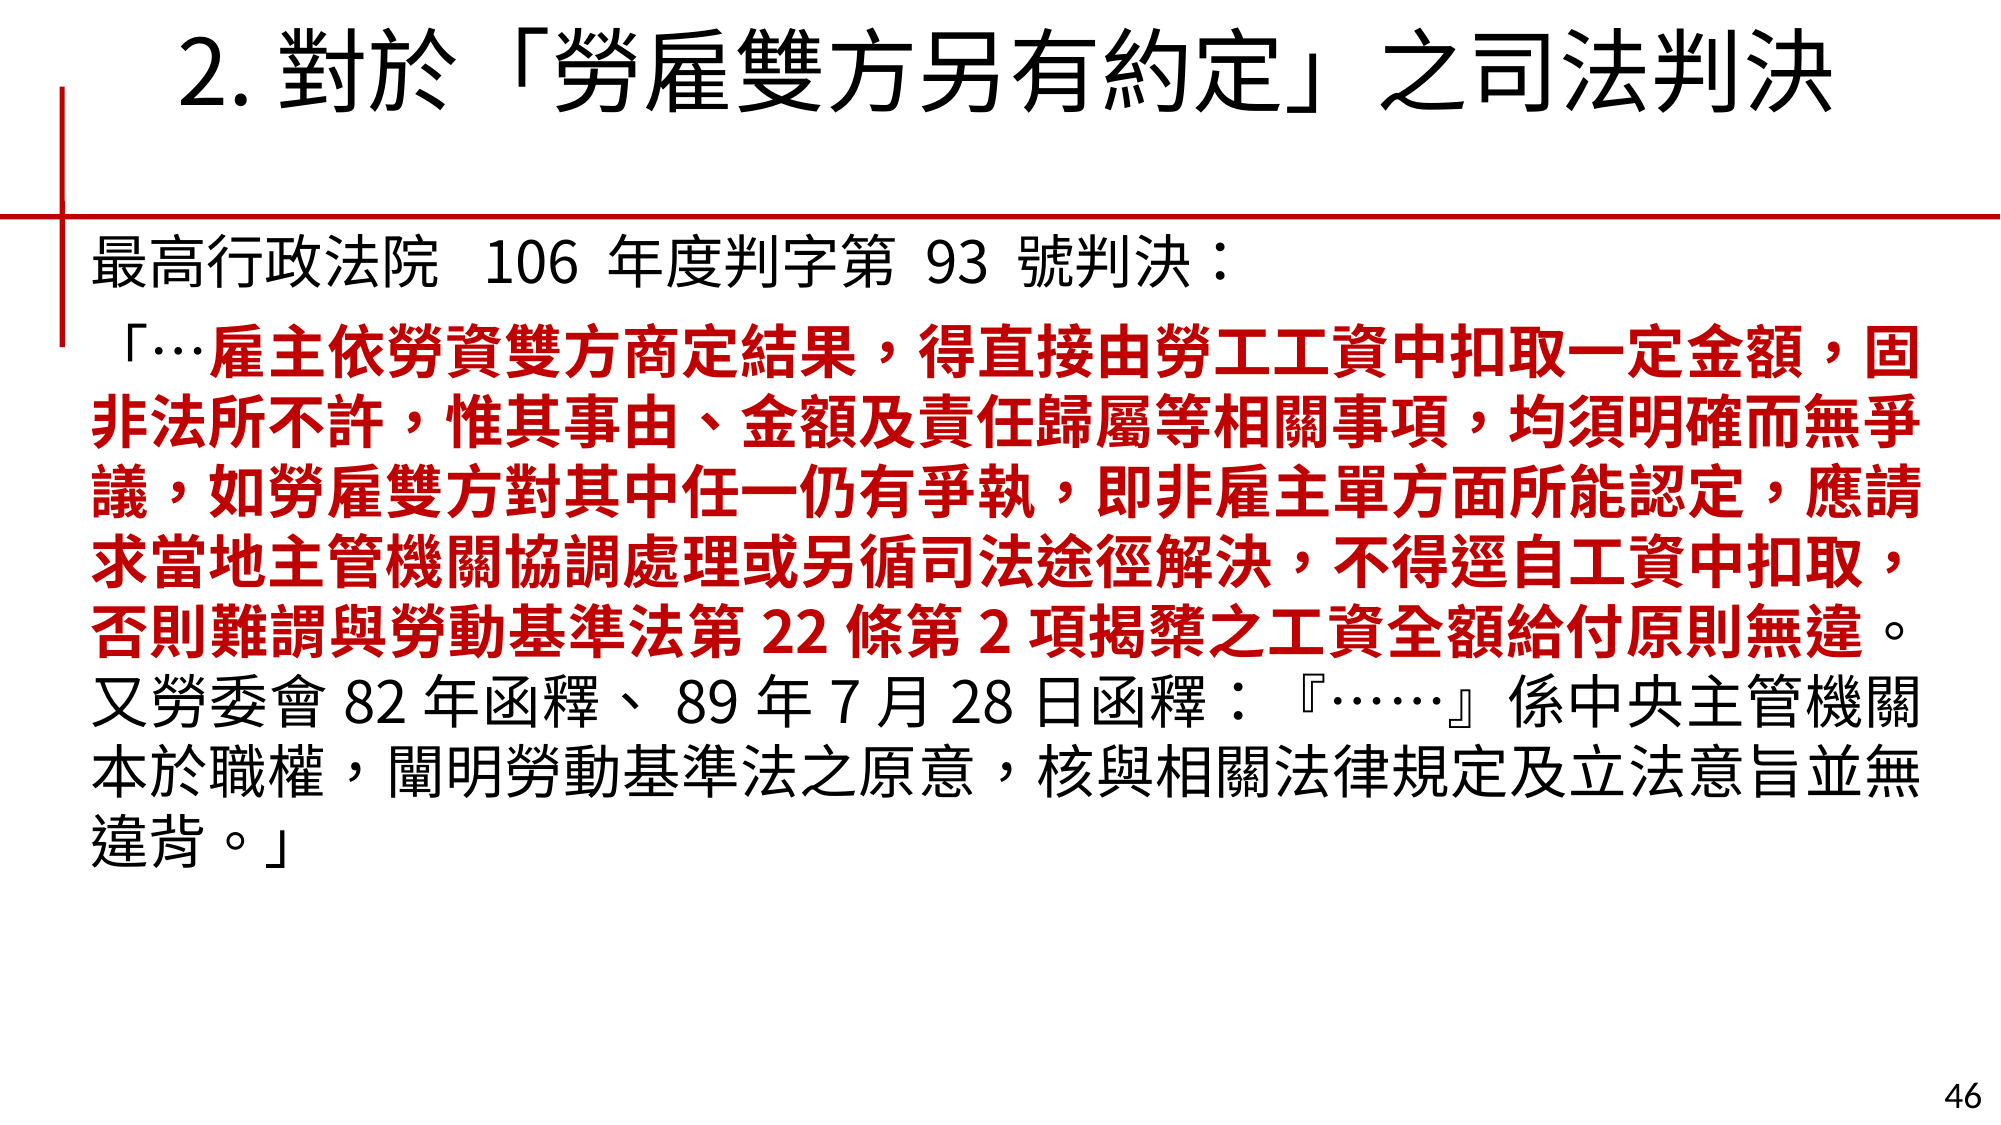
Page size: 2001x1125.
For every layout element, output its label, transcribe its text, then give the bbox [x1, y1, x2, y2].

slide_number <編號> [1701, 1063, 1998, 1118]
list 最高行政法院 106 年度判字第 93 號判決： 「…雇主依勞資雙方商定結果，得直接由勞工工資中扣取一定金額，固非法所不許，惟其事由、金額及責任歸屬等相關事項，均須明確而無爭議，如勞雇雙方對其中任一仍有爭執，即非雇主單方面所能認定，應請求當地主管機關協調處理或另循司法途徑解決，不得逕自工資中扣取，否則難謂與勞動基準法第22條第2項揭櫫之工資全額給付原則無違。又勞委會82年函釋、89年7月28日函釋：『……』係中央主管機關本於職權，闡明勞動基準法之原意，核與相關法律規定及立法意旨並無違背。」 [75, 217, 1938, 1027]
title 2.對於「勞雇雙方另有約定」之司法判決 [75, 6, 1938, 211]
